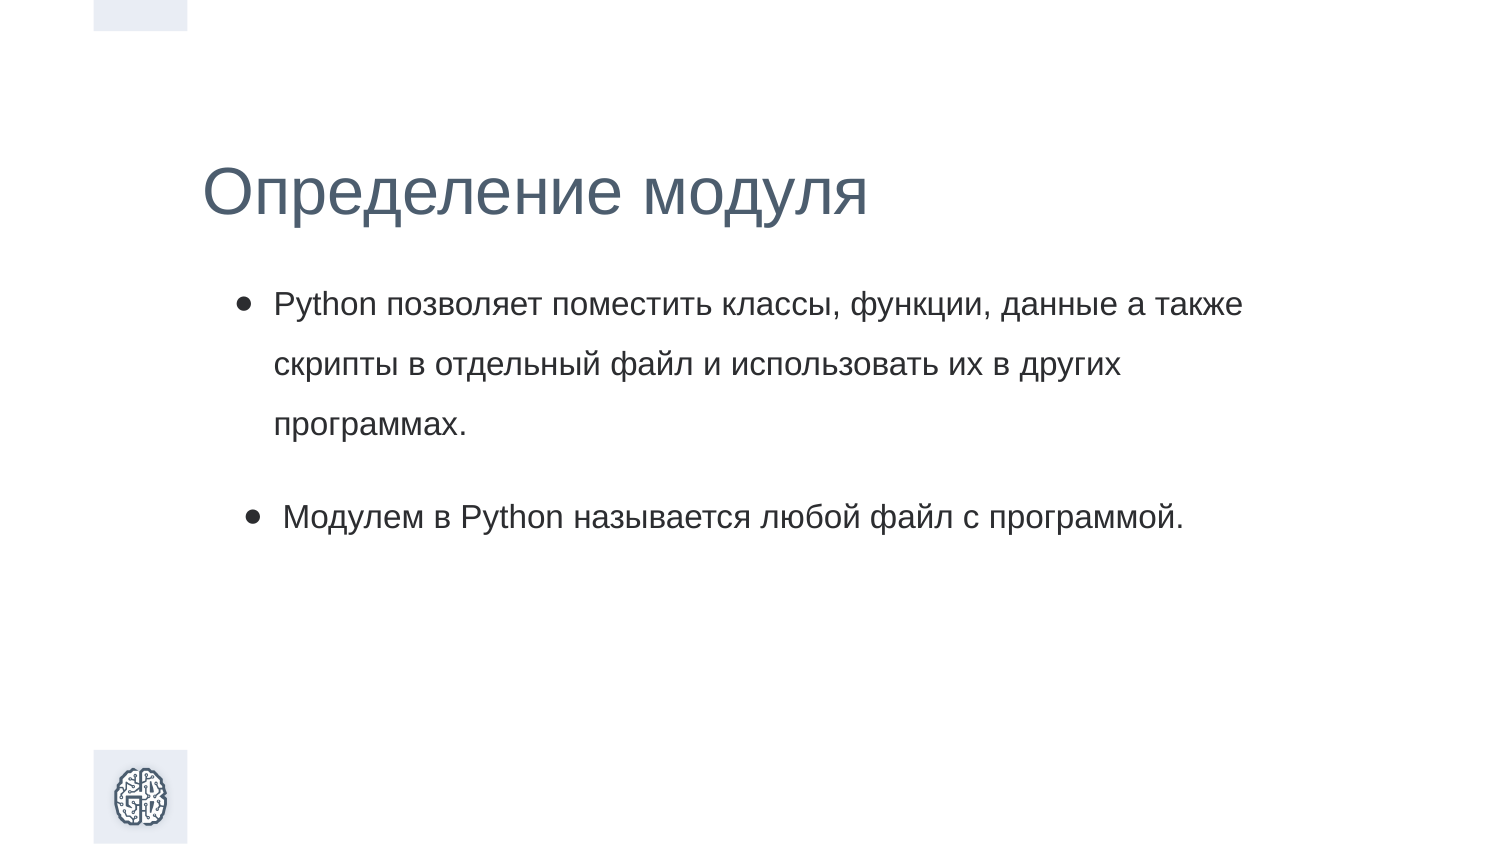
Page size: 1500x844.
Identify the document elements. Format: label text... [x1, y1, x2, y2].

text_box Модулем в Python называется любой файл с программой. [196, 446, 1322, 565]
picture [106, 760, 175, 834]
text_box Определение модуля [187, 93, 1312, 267]
text_box Python позволяет поместить классы, функции, данные а также скрипты в отдельный файл и использовать их в других программах. [187, 267, 1313, 436]
